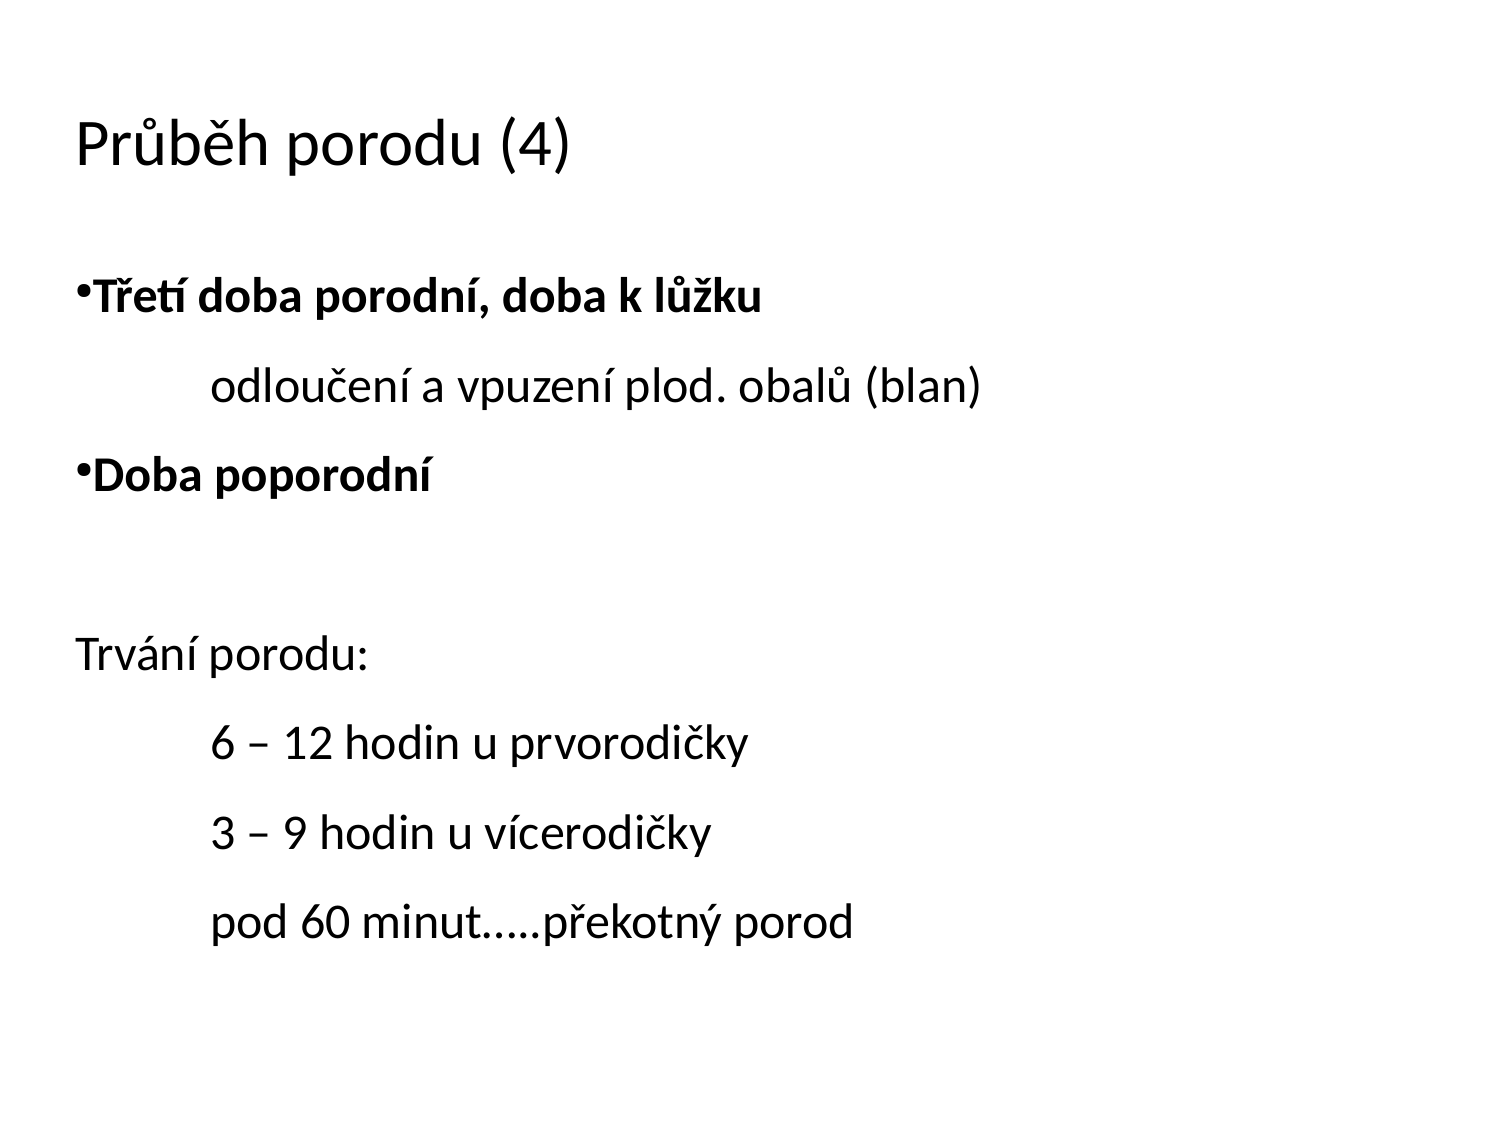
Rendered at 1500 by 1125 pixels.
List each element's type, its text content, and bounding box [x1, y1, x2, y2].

list Třetí doba porodní, doba k lůžku odloučení a vpuzení plod. obalů (blan) Doba poporodní Trvání porodu: 6 – 12 hodin u prvorodičky 3 – 9 hodin u vícerodičky pod 60 minut…..překotný porod [75, 262, 1425, 1005]
title Průběh porodu (4) [75, 45, 1425, 233]
